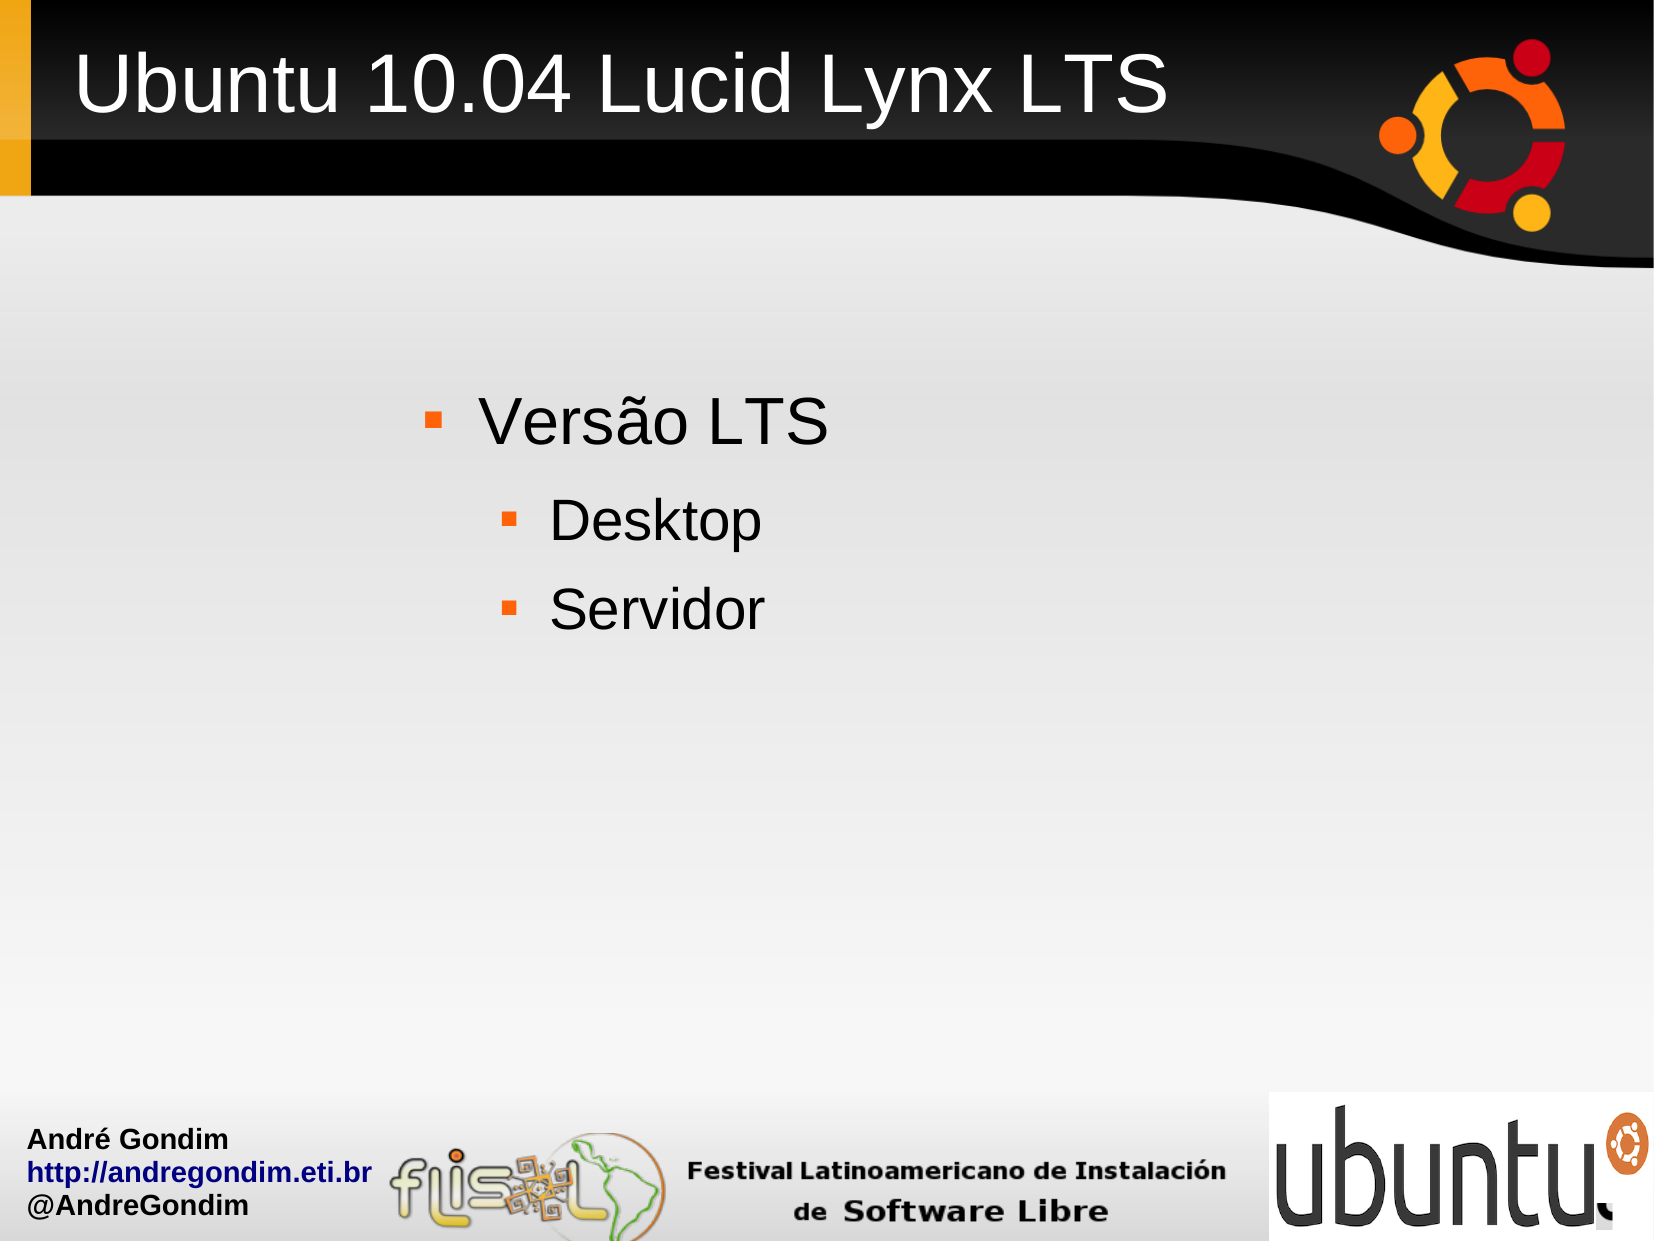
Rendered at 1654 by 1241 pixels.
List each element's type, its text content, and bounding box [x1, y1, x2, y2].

picture [0, 0, 1654, 1241]
list Versão LTS Desktop Servidor [407, 383, 886, 744]
